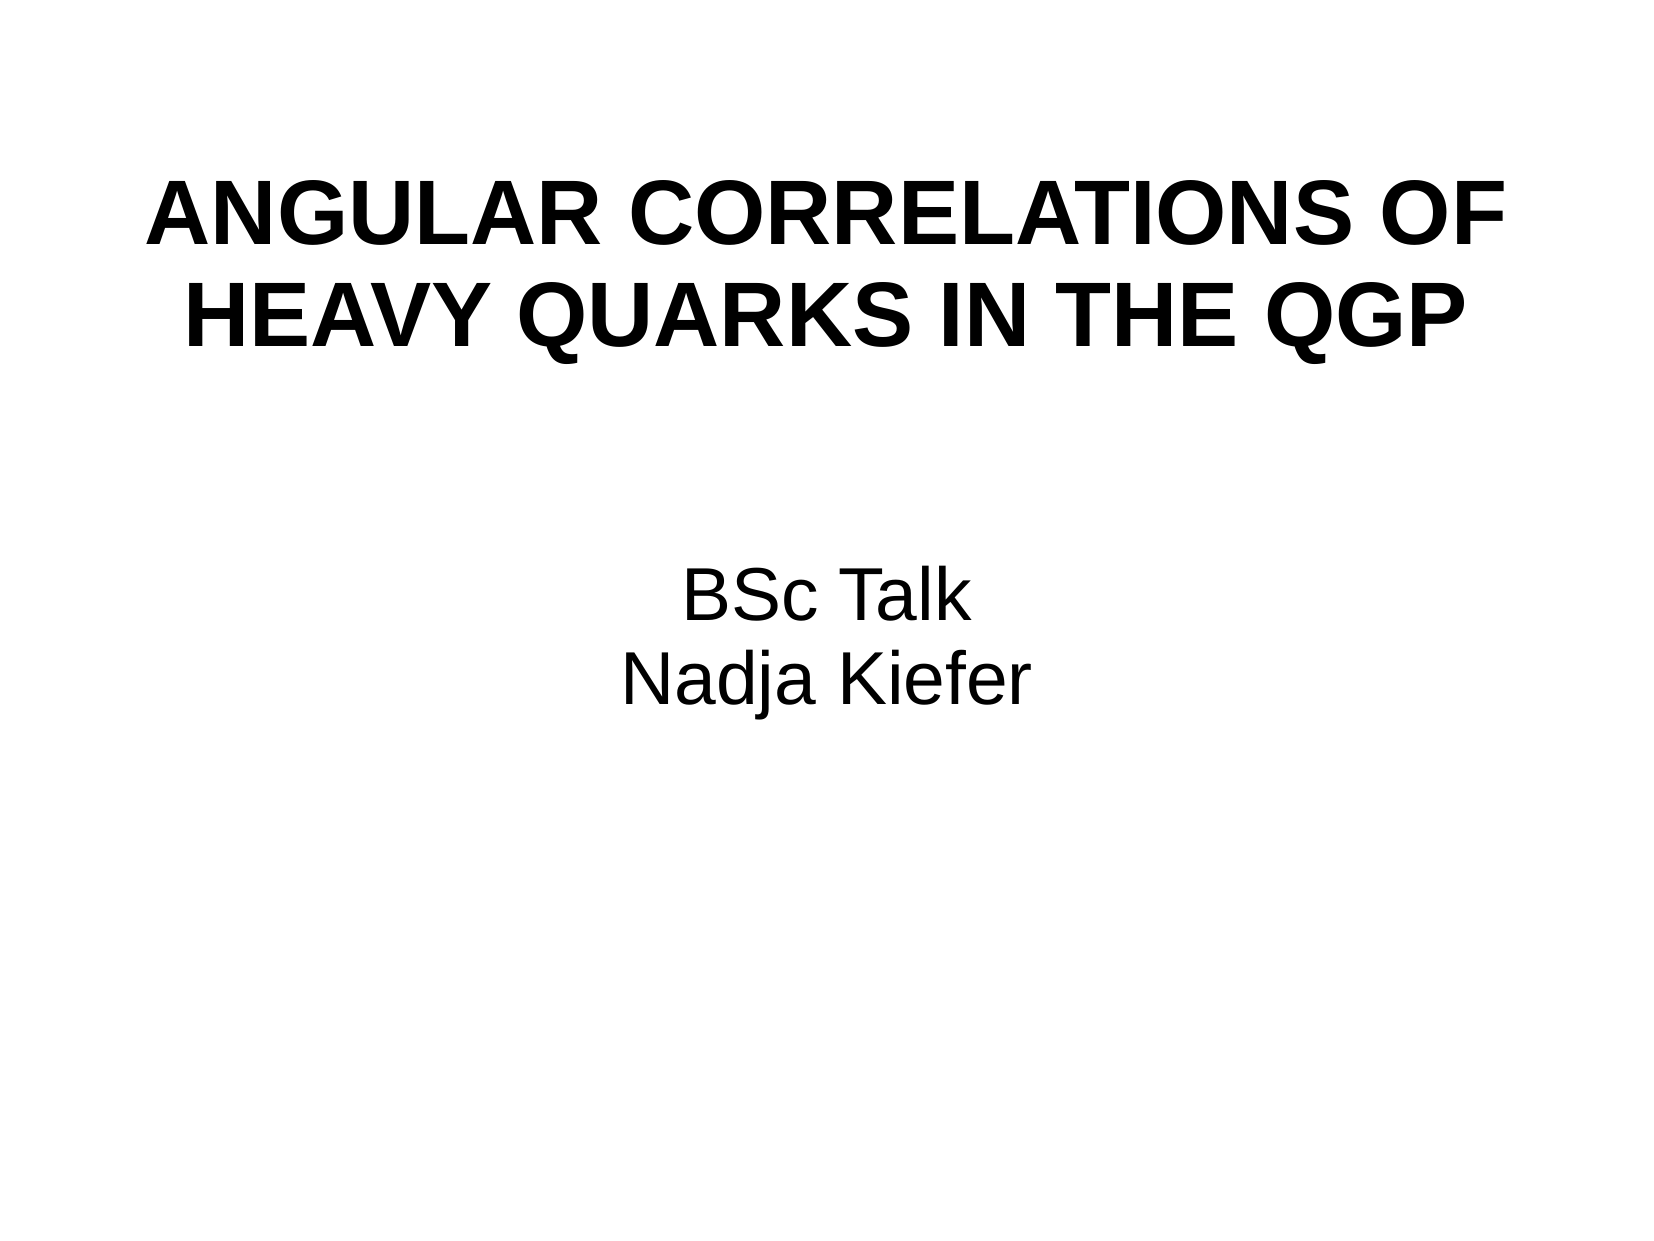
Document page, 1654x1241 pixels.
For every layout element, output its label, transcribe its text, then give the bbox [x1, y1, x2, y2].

subtitle ANGULAR CORRELATIONS OF HEAVY QUARKS IN THE QGP BSc Talk Nadja Kiefer [82, 49, 1571, 1010]
